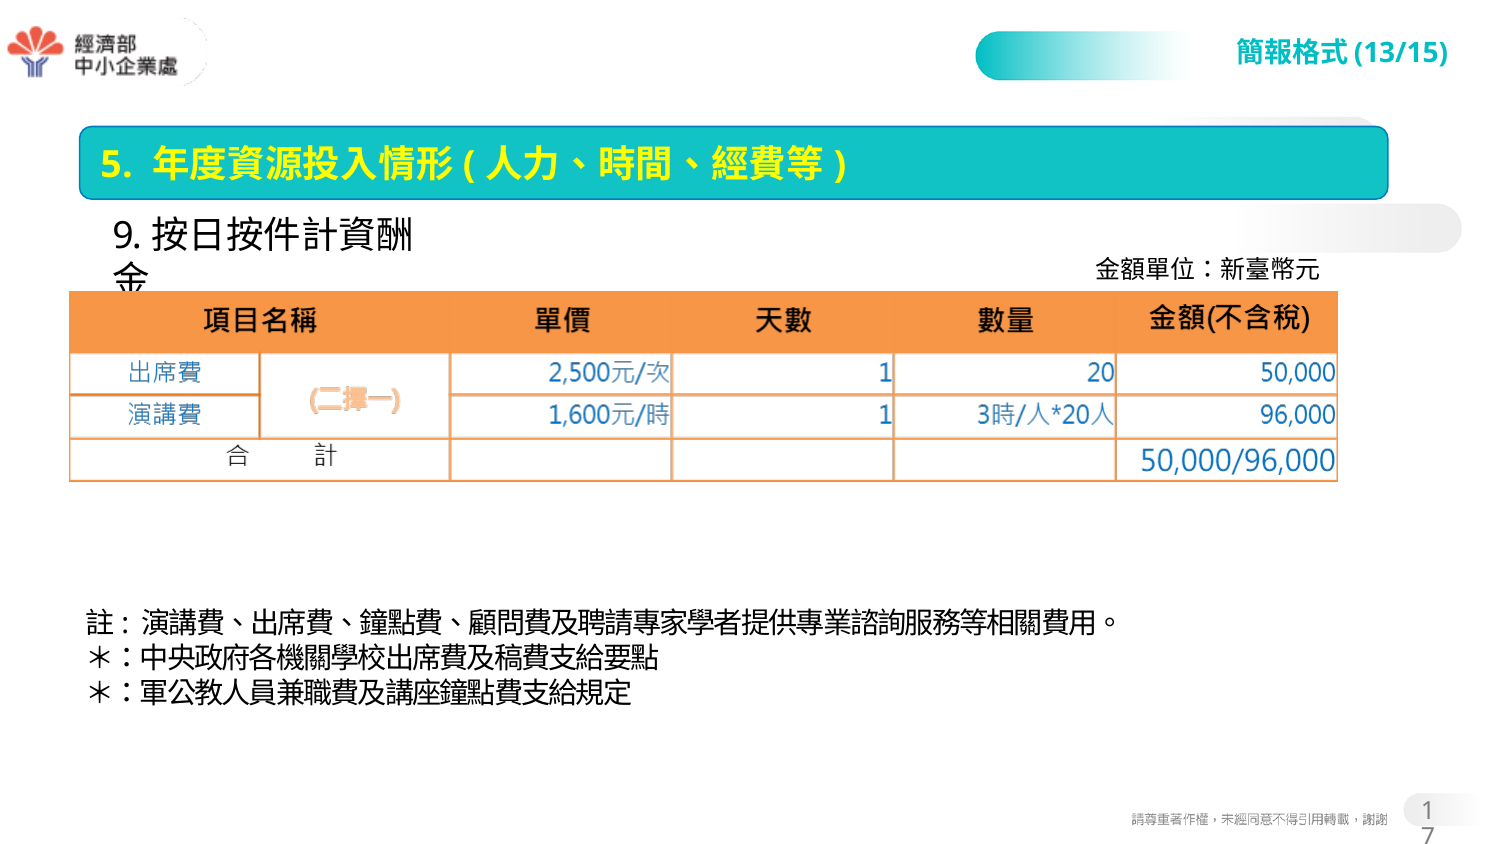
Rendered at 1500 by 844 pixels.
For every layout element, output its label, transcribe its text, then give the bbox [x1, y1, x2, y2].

list 簡報格式(13/15) [952, 27, 1478, 131]
text_box 金額單位：新臺幣元 [1080, 246, 1339, 292]
text_box 17 [1405, 787, 1464, 833]
text_box 5. 年度資源投入情形(人力、時間、經費等) [79, 126, 1388, 200]
picture [69, 292, 1338, 494]
text_box 註: 演講費、出席費、鐘點費、顧問費及聘請專家學者提供專業諮詢服務等相關費用。 ＊：中央政府各機關學校出席費及稿費支給要點 ＊：軍公教人員兼職費及講座鐘點費支給規定 [70, 597, 1140, 752]
text_box 9.按日按件計資酬金 [110, 208, 443, 257]
